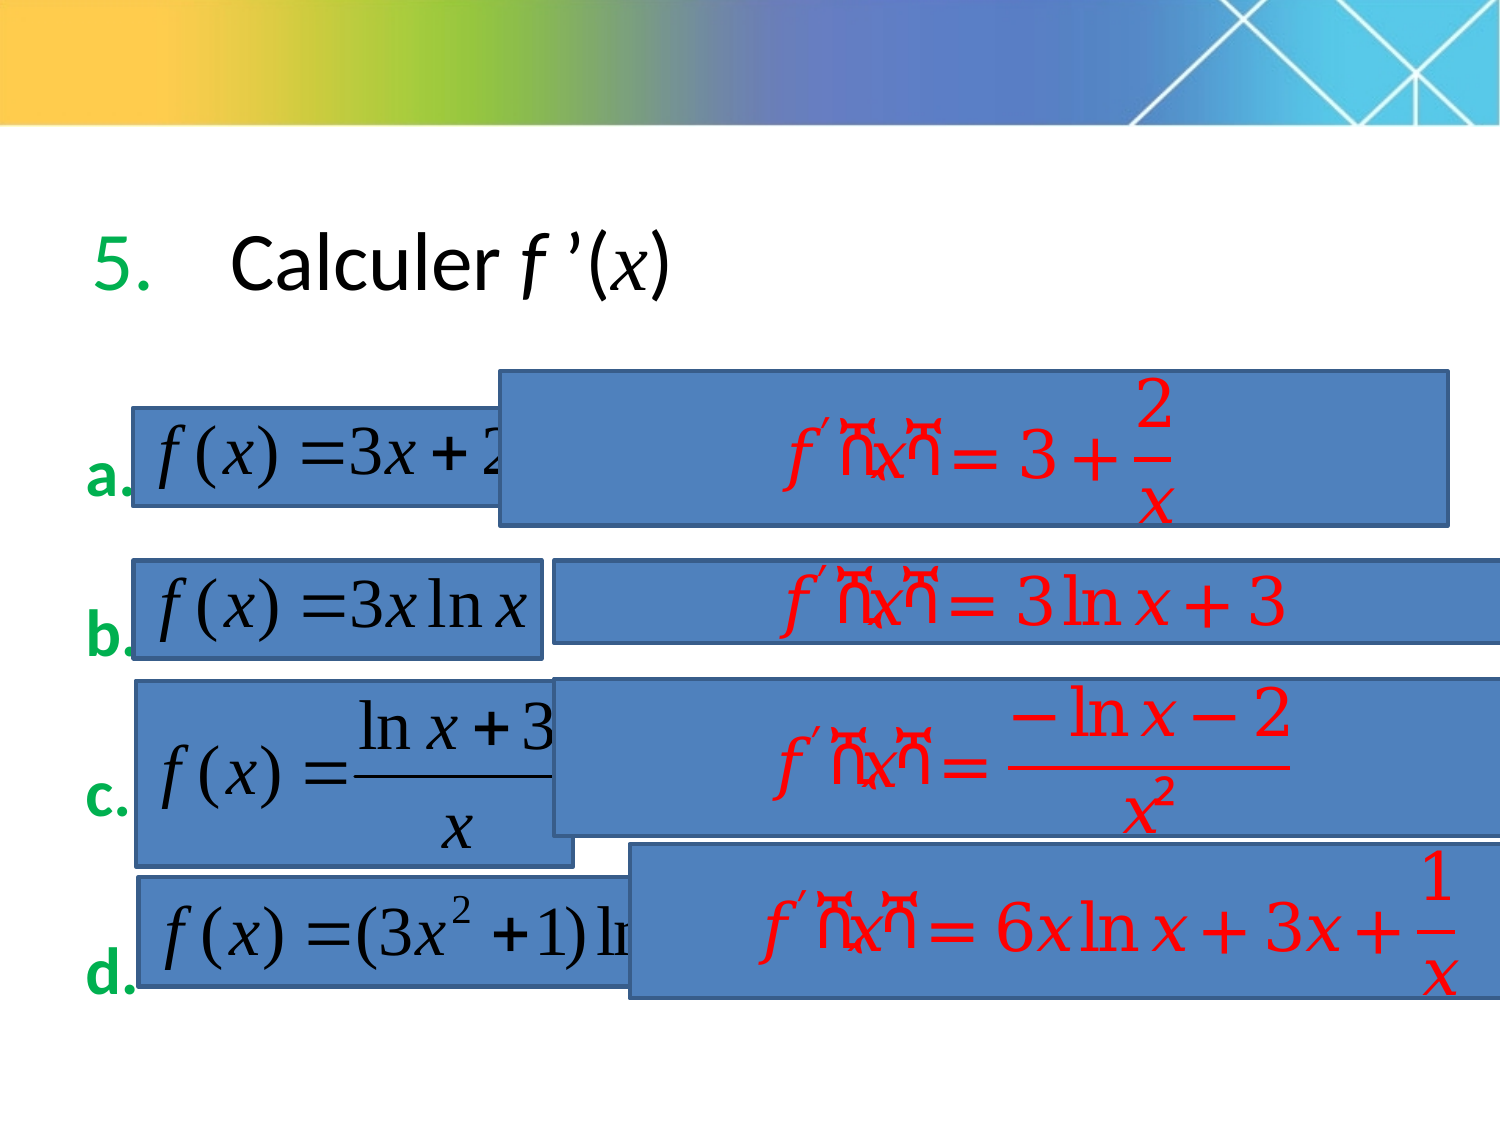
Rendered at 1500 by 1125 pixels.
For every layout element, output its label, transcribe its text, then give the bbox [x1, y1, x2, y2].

chart [135, 562, 540, 657]
chart [631, 846, 1500, 997]
text_box a. b. c. d. [70, 342, 1465, 1024]
chart [140, 878, 628, 985]
chart [556, 562, 1500, 641]
chart [134, 410, 498, 504]
title 5. Calculer f ’(x) [76, 164, 1500, 351]
chart [501, 373, 1446, 524]
chart [137, 682, 572, 865]
chart [556, 680, 1500, 834]
